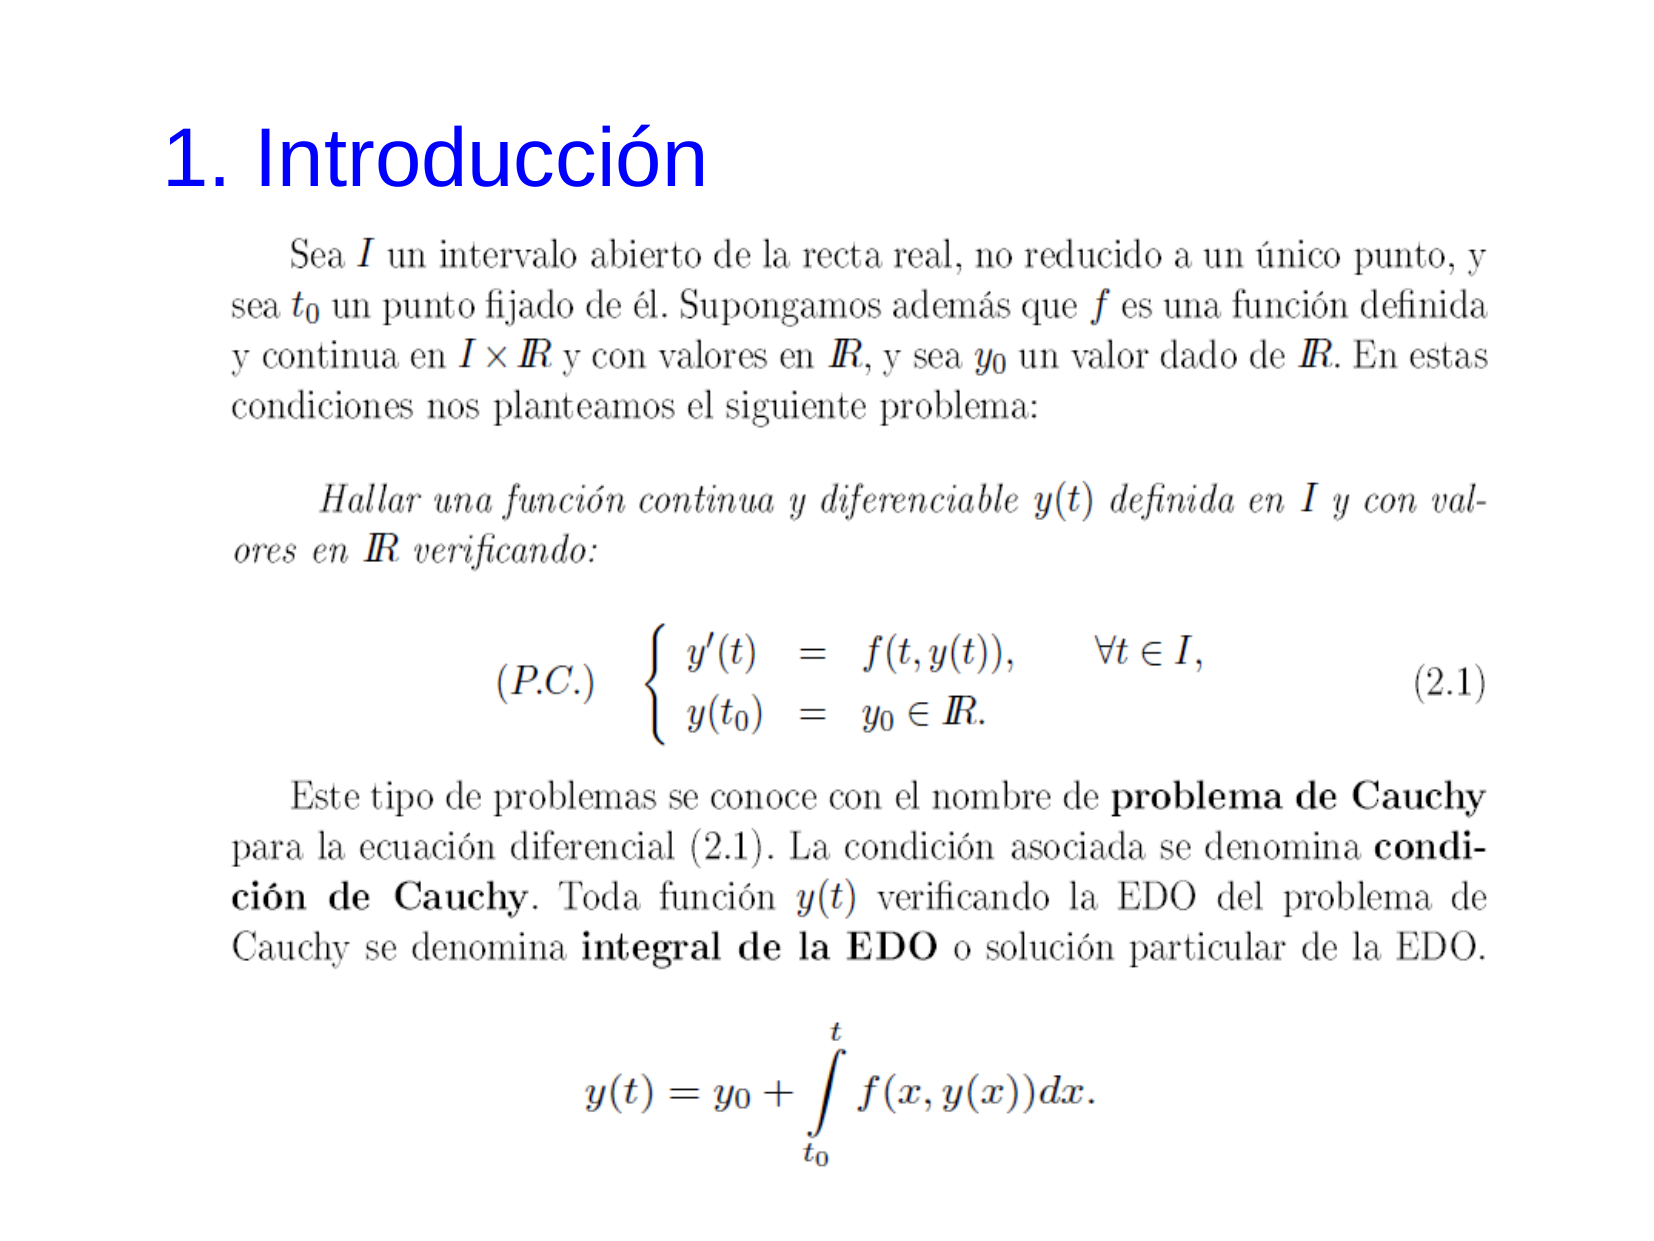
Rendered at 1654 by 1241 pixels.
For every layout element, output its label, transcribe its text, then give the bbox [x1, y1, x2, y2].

picture [519, 1003, 1146, 1193]
title 1. Introducción [82, 49, 789, 257]
picture [153, 188, 1548, 981]
